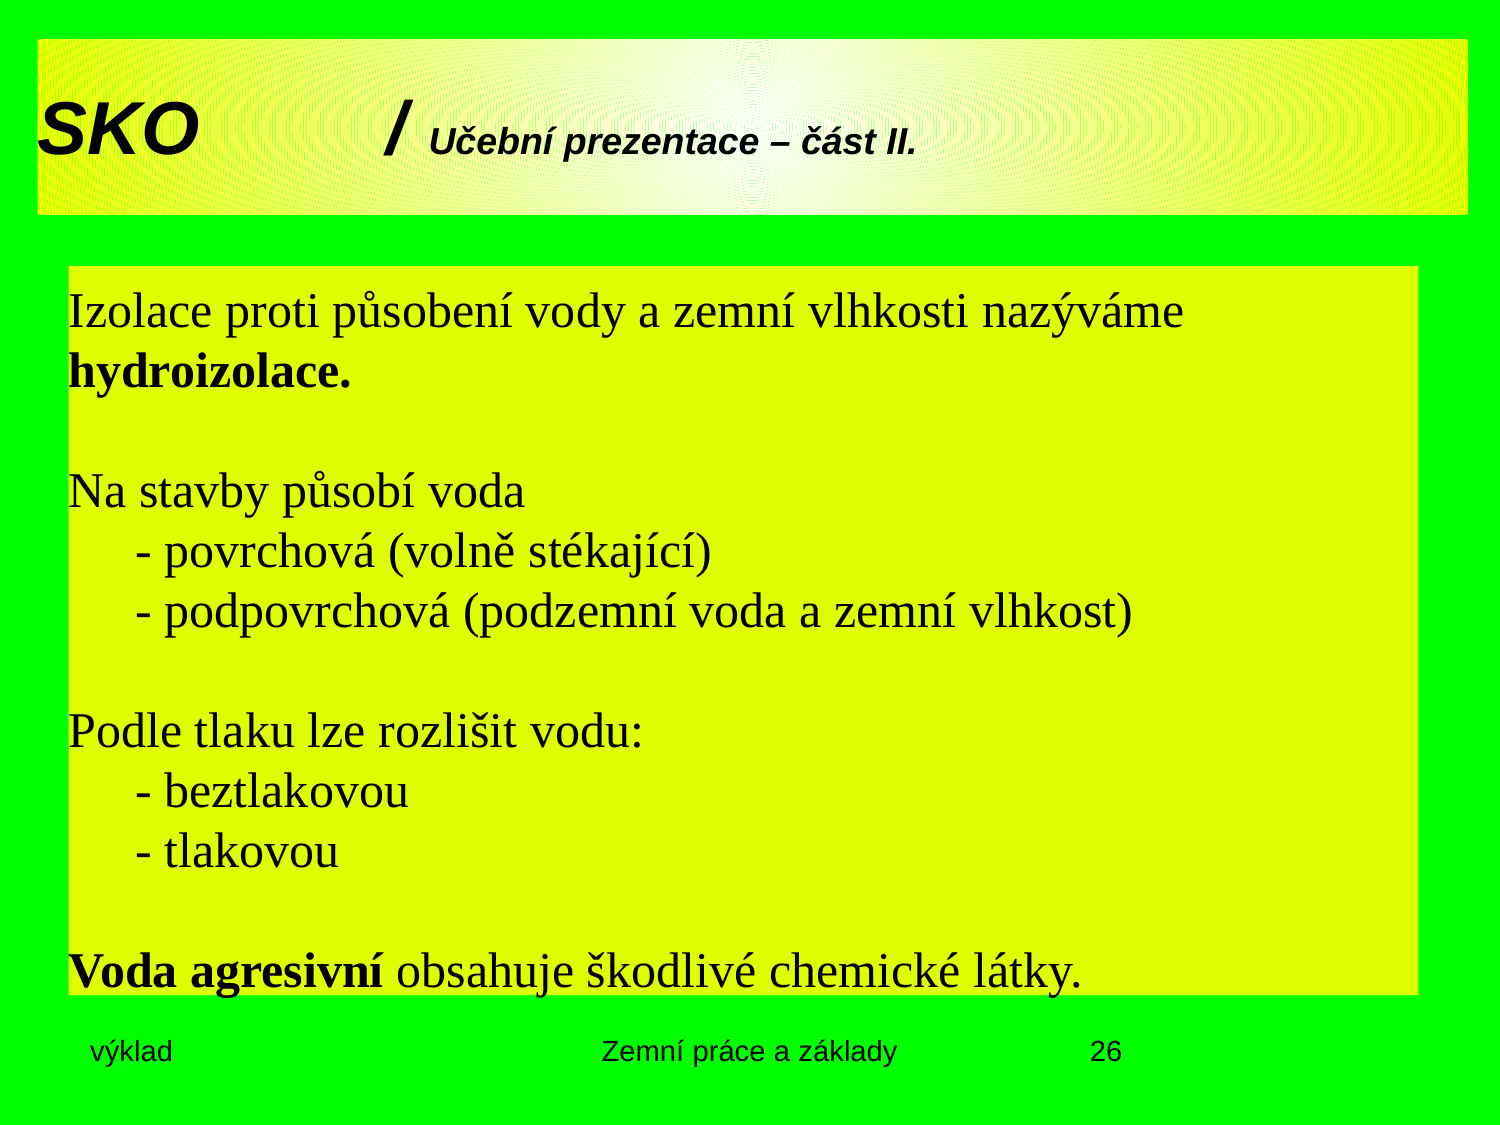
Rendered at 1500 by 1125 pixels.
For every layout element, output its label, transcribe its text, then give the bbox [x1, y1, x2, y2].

text_box Izolace proti působení vody a zemní vlhkosti nazýváme hydroizolace. Na stavby působí voda - povrchová (volně stékající) - podpovrchová (podzemní voda a zemní vlhkost) Podle tlaku lze rozlišit vodu: - beztlakovou - tlakovou Voda agresivní obsahuje škodlivé chemické látky. [68, 266, 1419, 996]
text_box SKO / Učební prezentace – část II. [38, 40, 1468, 214]
text_box výklad [75, 1024, 426, 1103]
text_box Zemní práce a základy [512, 1024, 988, 1103]
text_box [1074, 1024, 1426, 1103]
